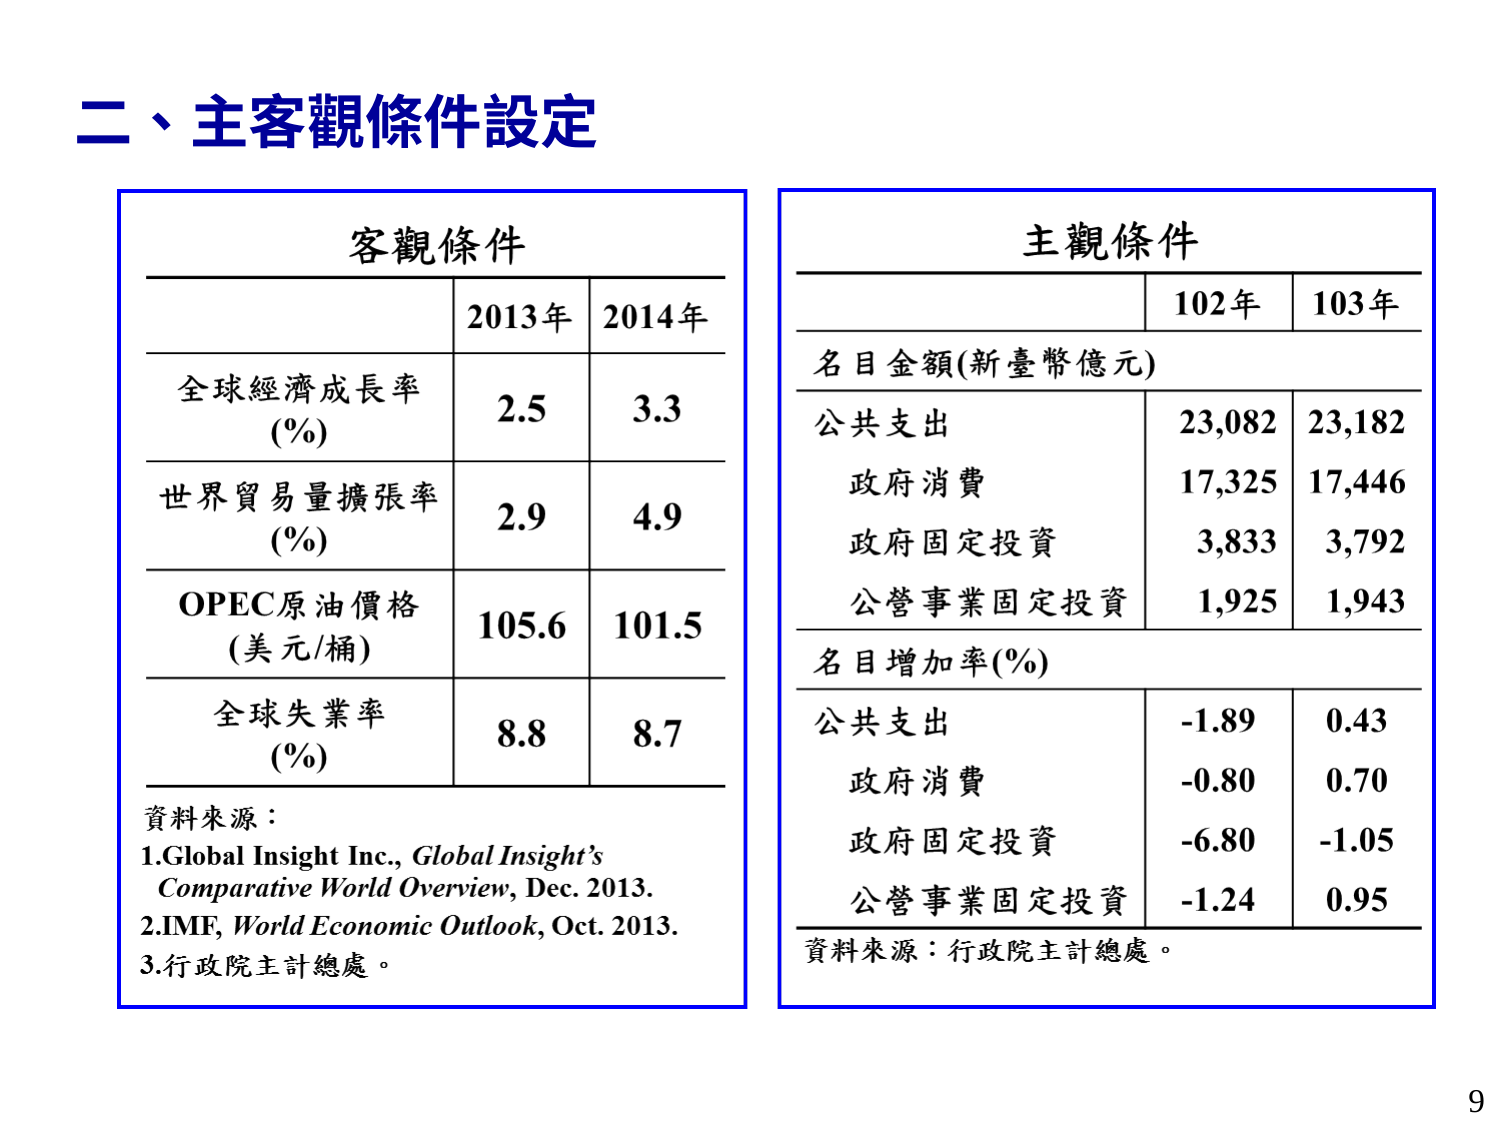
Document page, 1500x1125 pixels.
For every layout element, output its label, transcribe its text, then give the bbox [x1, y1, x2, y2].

text_box 二、主客觀條件設定 [59, 85, 679, 164]
picture [117, 188, 1436, 1009]
text_box <編號> [1149, 1060, 1500, 1125]
